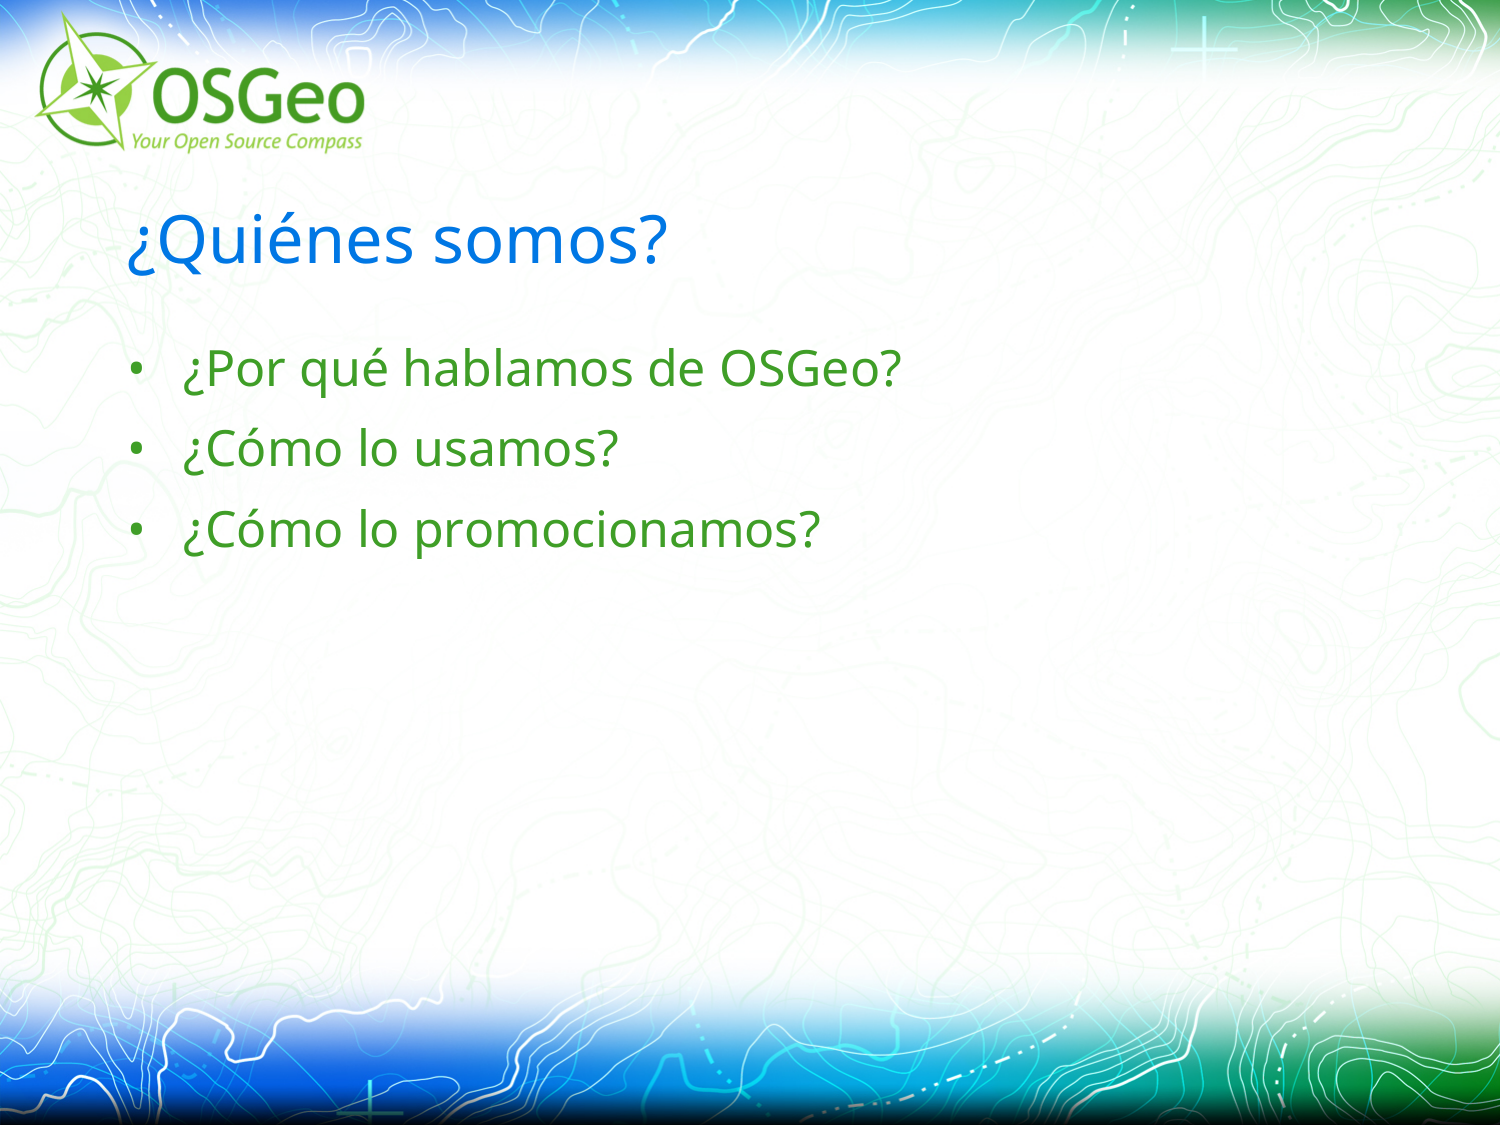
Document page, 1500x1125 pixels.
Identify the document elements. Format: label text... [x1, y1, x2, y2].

picture [0, 0, 1500, 1125]
title ¿Quiénes somos? [112, 187, 1388, 288]
list ¿Por qué hablamos de OSGeo? ¿Cómo lo usamos? ¿Cómo lo promocionamos? [112, 324, 1388, 1068]
